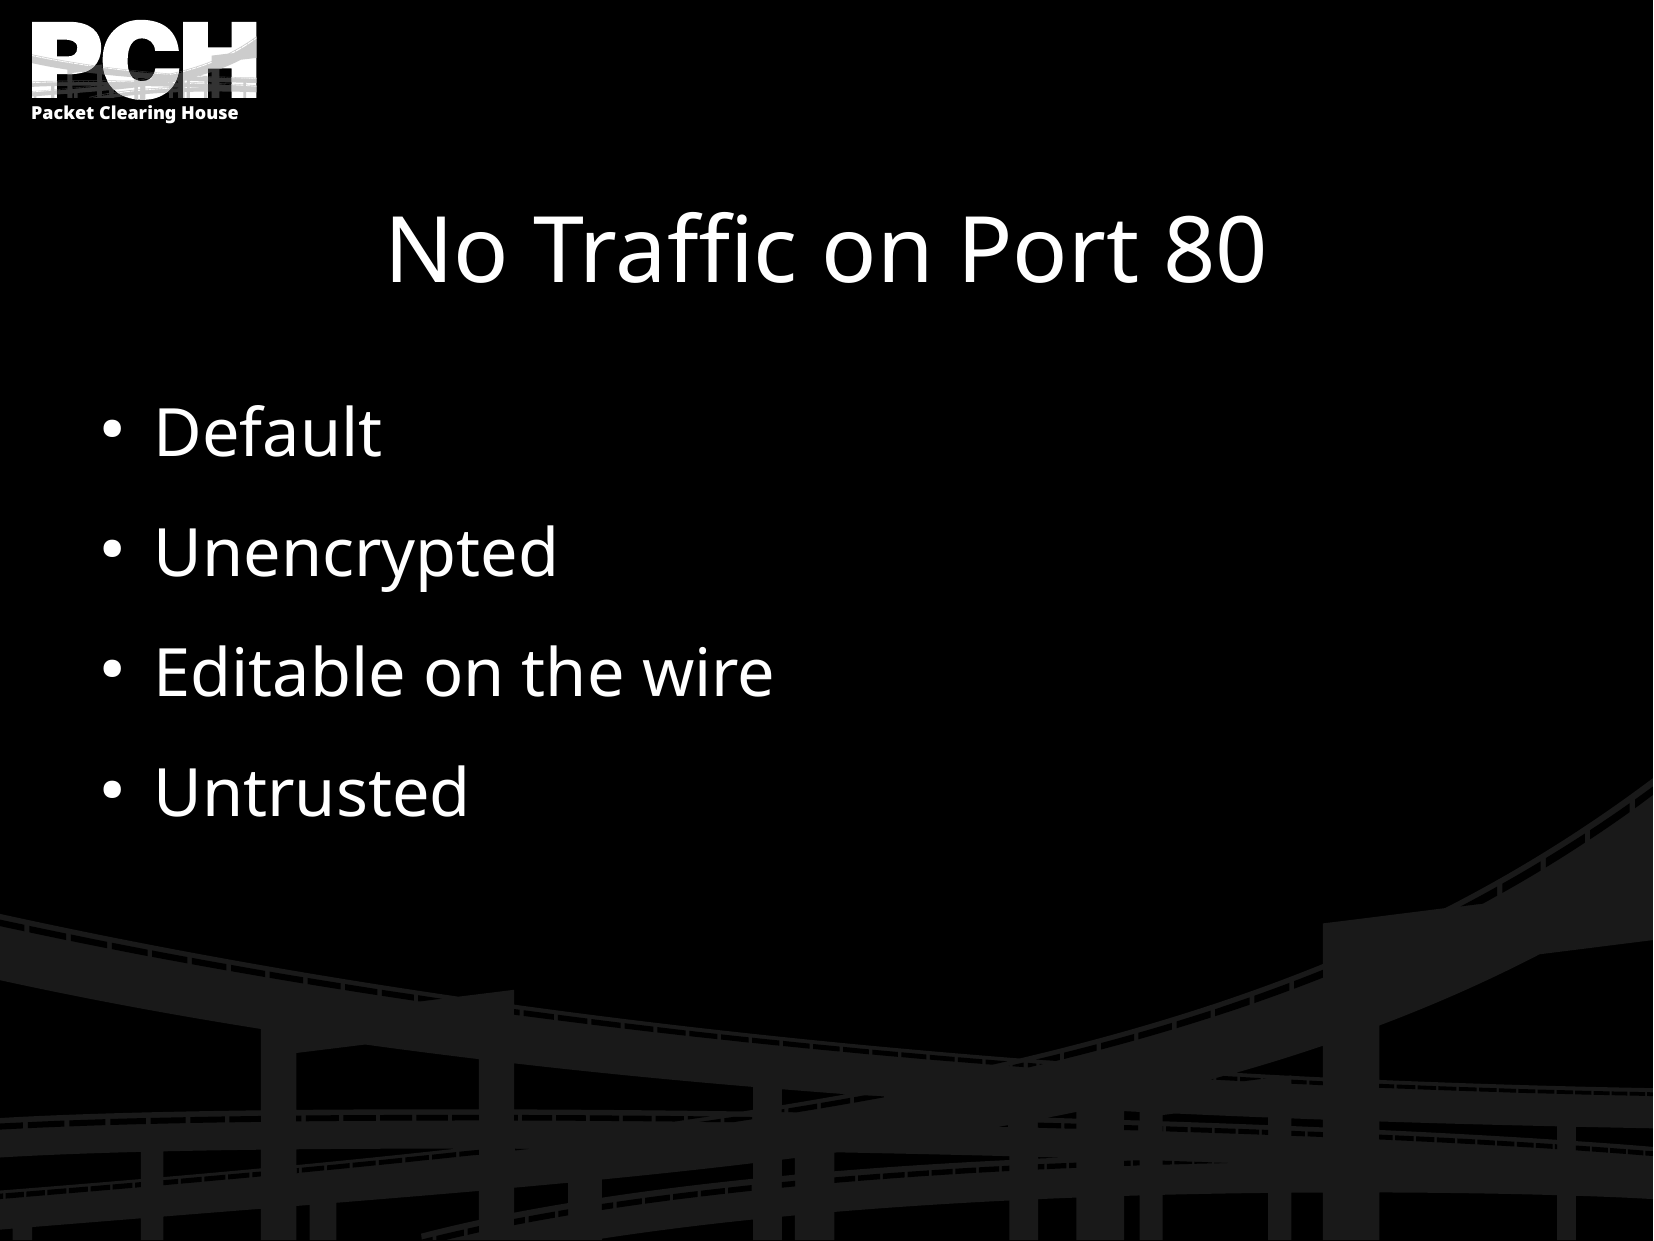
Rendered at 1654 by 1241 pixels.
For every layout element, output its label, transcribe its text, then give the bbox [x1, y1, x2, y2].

list Default Unencrypted Editable on the wire Untrusted [82, 384, 1571, 1105]
title No Traffic on Port 80 [82, 143, 1571, 352]
